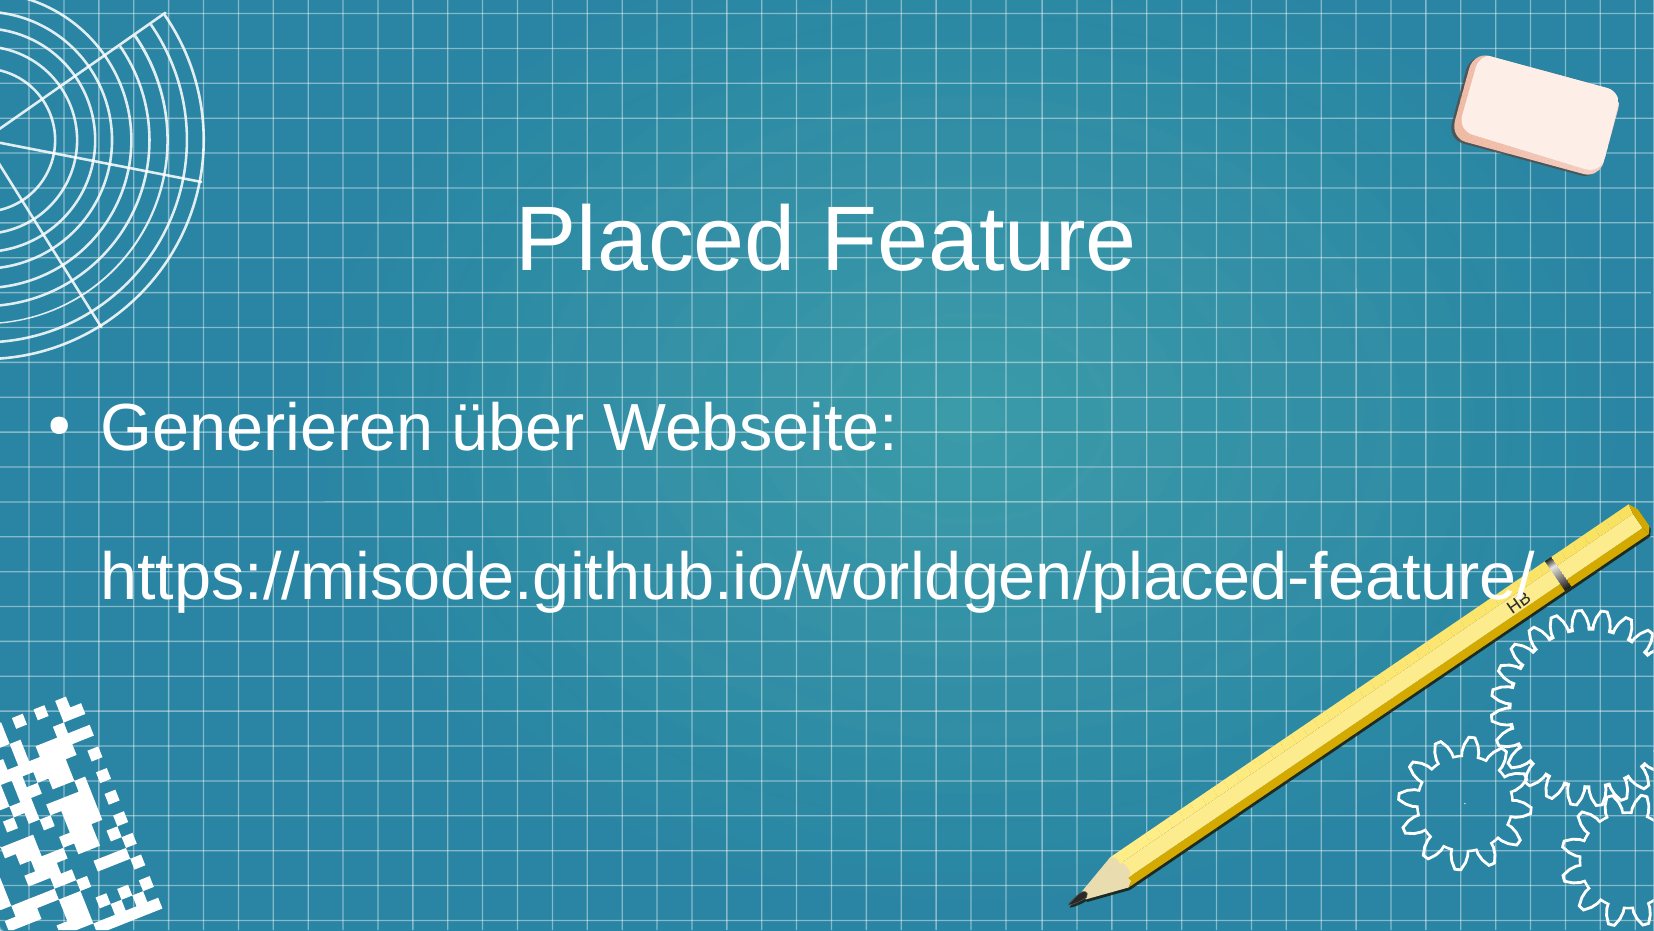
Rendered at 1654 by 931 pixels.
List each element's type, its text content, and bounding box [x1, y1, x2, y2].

title Placed Feature [82, 132, 1571, 346]
list Generieren über Webseite: https://misode.github.io/worldgen/placed-feature/ [29, 389, 1595, 842]
